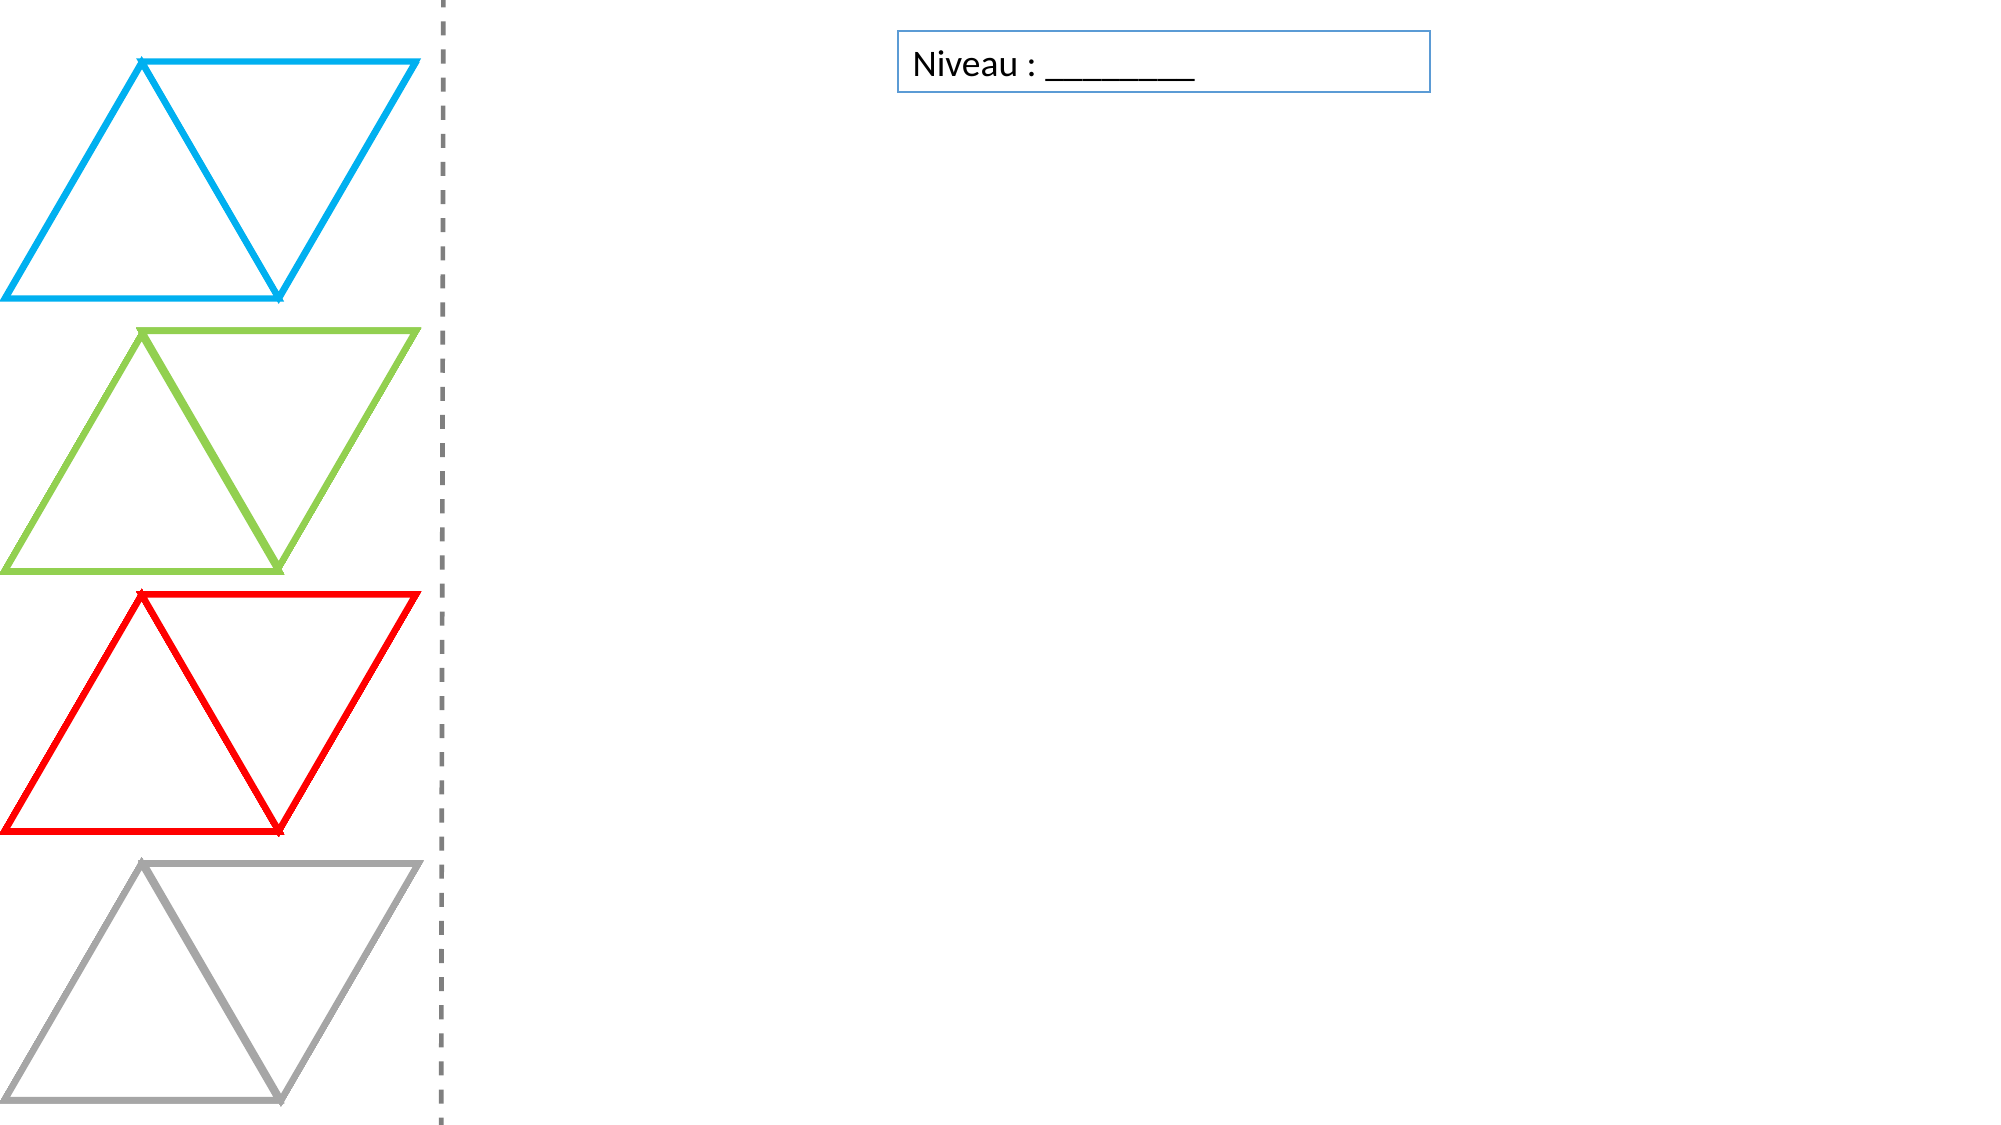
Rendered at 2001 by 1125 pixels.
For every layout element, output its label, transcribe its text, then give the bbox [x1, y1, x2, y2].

text_box [4, 330, 416, 572]
text_box [4, 863, 418, 1101]
text_box [4, 594, 416, 832]
text_box Niveau : ________ [897, 31, 1430, 92]
